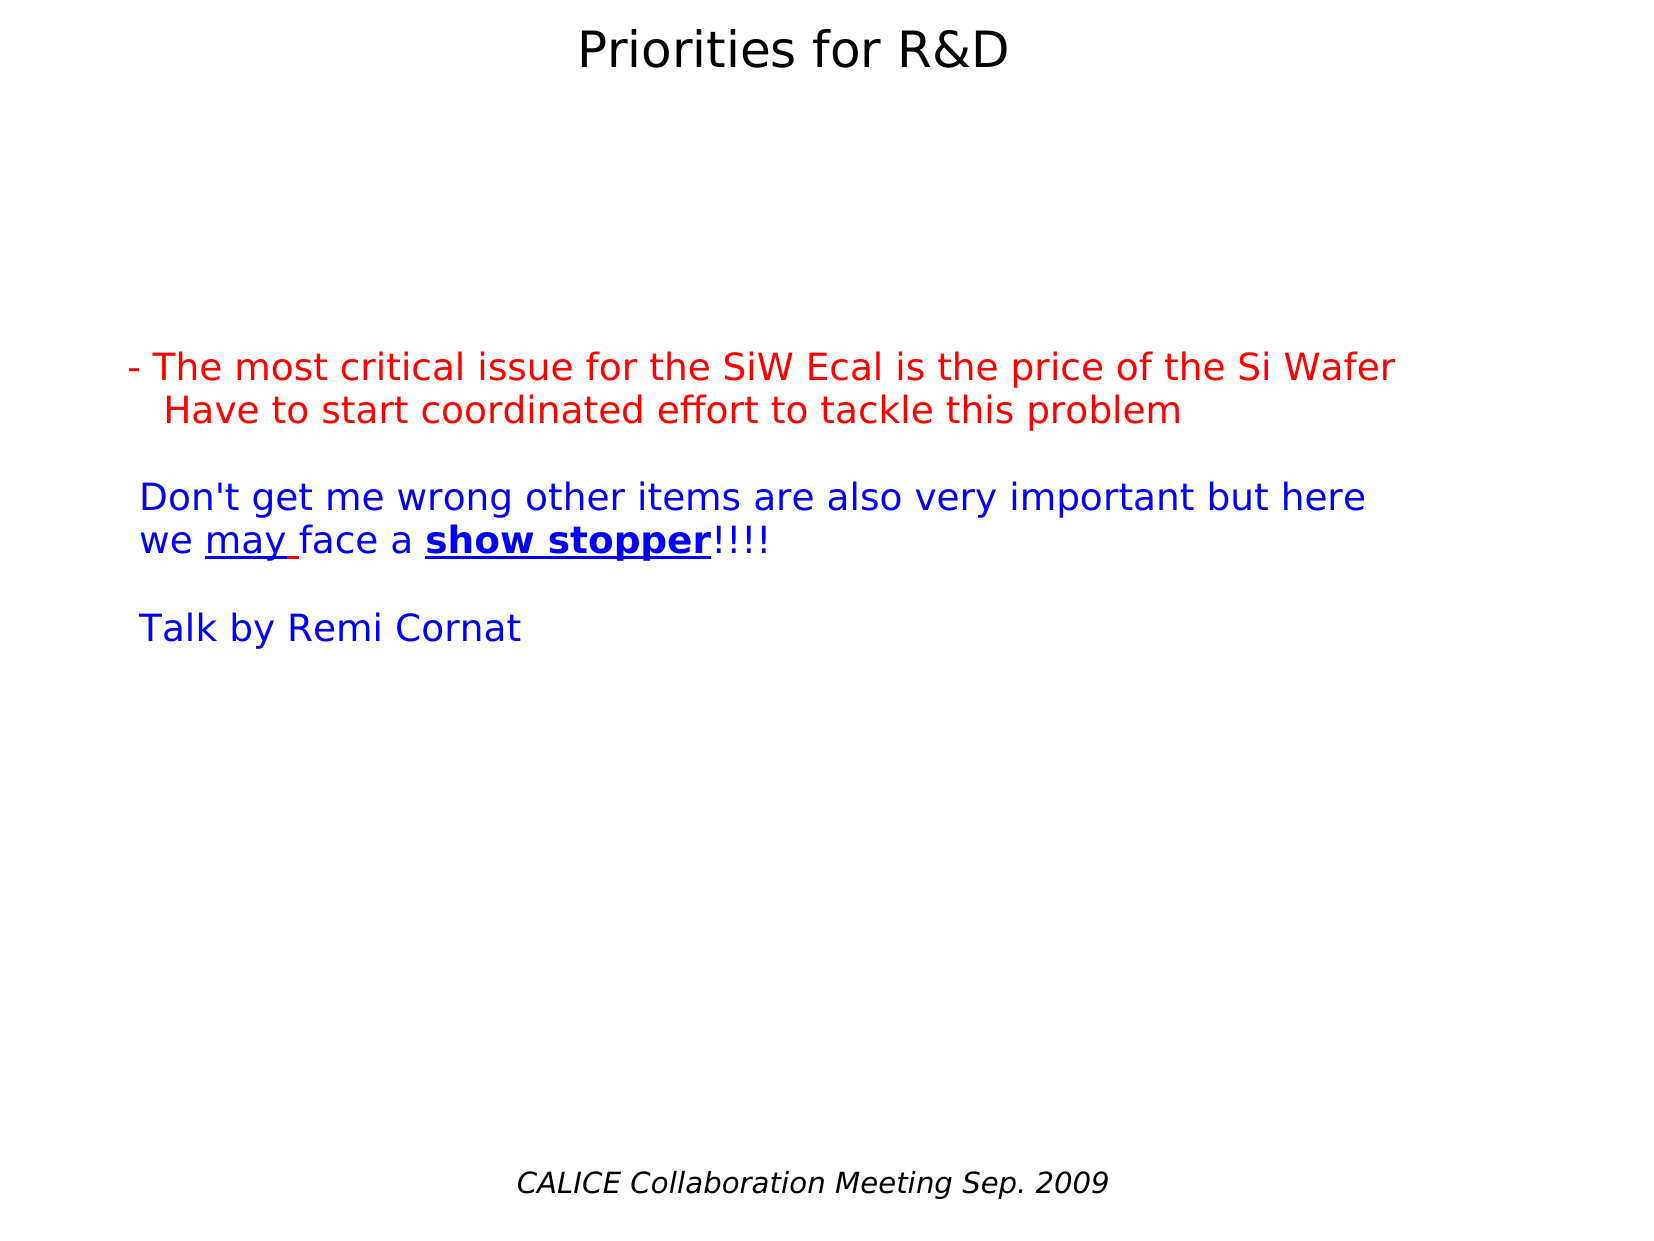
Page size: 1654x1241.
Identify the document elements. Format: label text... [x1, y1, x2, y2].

text_box Priorities for R&D [562, 13, 1016, 87]
text_box - The most critical issue for the SiW Ecal is the price of the Si Wafer Have to start coordinated effort to tackle this problem Don't get me wrong other items are also very important but here we may face a show stopper!!!! Talk by Remi Cornat [112, 337, 1384, 658]
